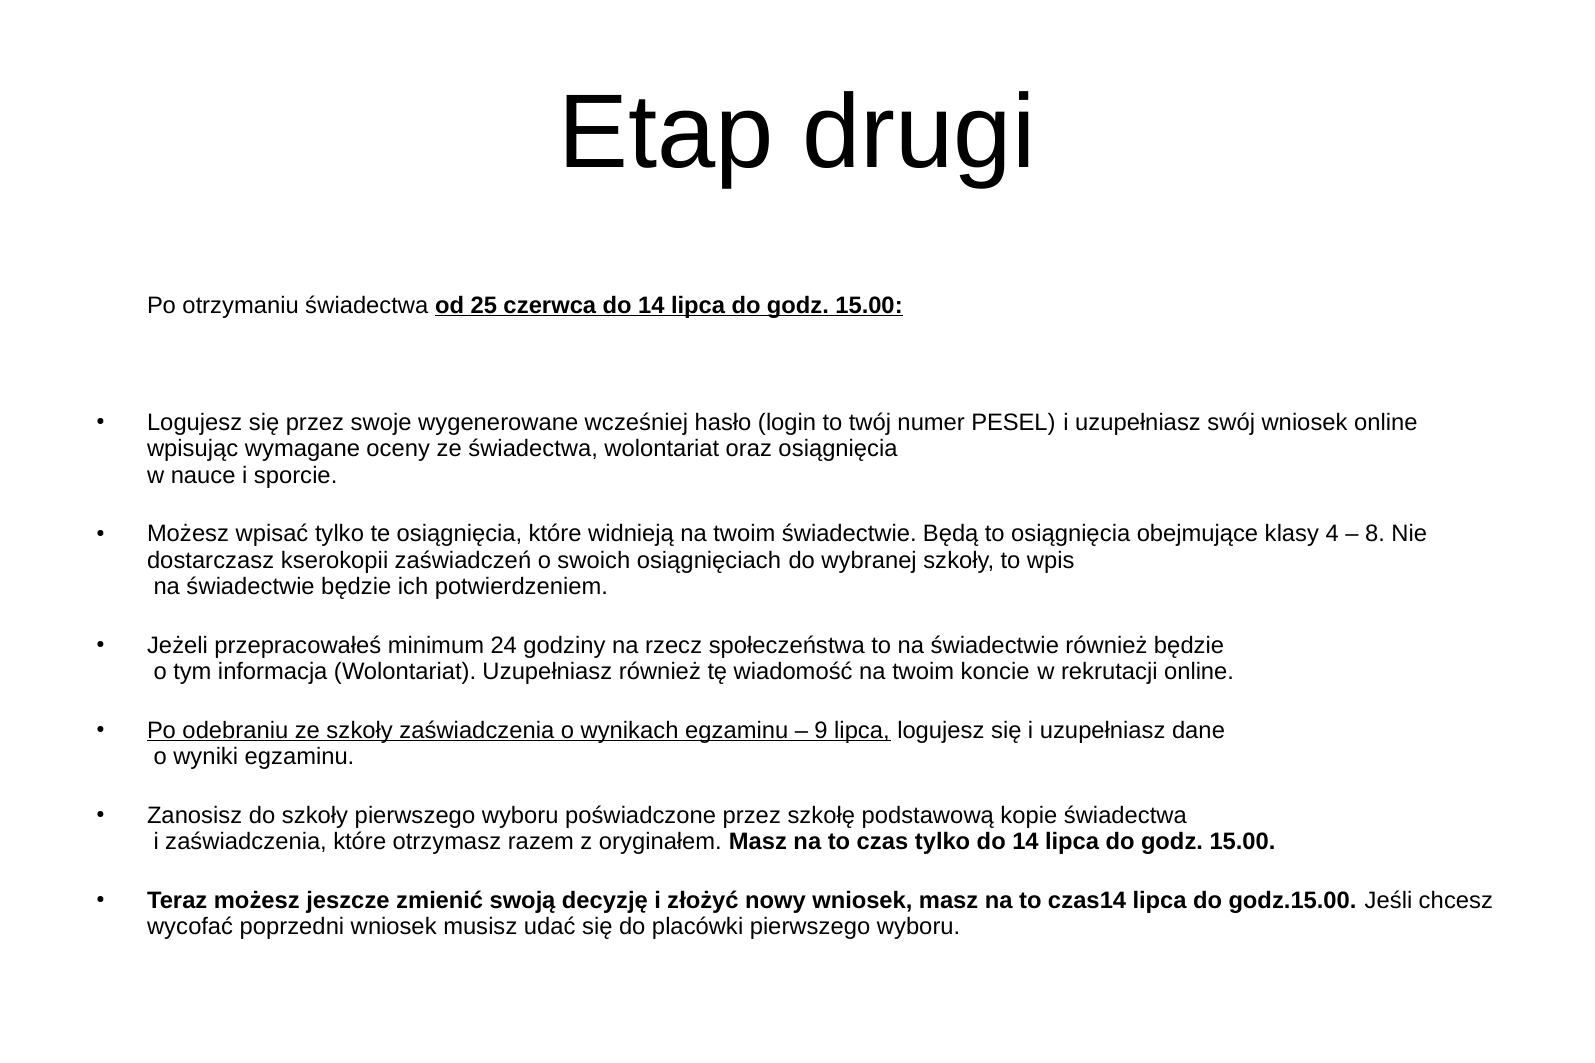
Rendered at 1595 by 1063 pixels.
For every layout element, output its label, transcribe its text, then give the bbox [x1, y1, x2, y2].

title Etap drugi [79, 42, 1515, 202]
list Po otrzymaniu świadectwa od 25 czerwca do 14 lipca do godz. 15.00:​ Logujesz się przez swoje wygenerowane wcześniej hasło (login to twój numer PESEL)​ i uzupełniasz swój wniosek online wpisując wymagane oceny ze świadectwa, wolontariat oraz osiągnięcia w nauce i sporcie. Możesz wpisać tylko te osiągnięcia, które widnieją na twoim świadectwie. Będą to osiągnięcia obejmujące klasy 4 – 8. Nie dostarczasz kserokopii zaświadczeń o swoich osiągnięciach​ do wybranej szkoły, to wpis na świadectwie będzie ich potwierdzeniem. Jeżeli przepracowałeś minimum 24 godziny na rzecz społeczeństwa to na świadectwie również będzie o tym informacja (Wolontariat). Uzupełniasz również tę wiadomość na twoim koncie ​w rekrutacji online.​ Po odebraniu ze szkoły zaświadczenia o wynikach egzaminu – 9 lipca, logujesz się i uzupełniasz dane o wyniki egzaminu.​ Zanosisz do szkoły pierwszego wyboru poświadczone przez szkołę podstawową kopie świadectwa i zaświadczenia, które otrzymasz razem z oryginałem. Masz na to czas tylko do 14 lipca do godz. 15.00.​ Teraz możesz jeszcze zmienić swoją decyzję i złożyć nowy wniosek, masz na to czas14 lipca do godz.15.00. Jeśli chcesz wycofać poprzedni wniosek musisz udać się do placówki pierwszego wyboru. [79, 202, 1515, 945]
